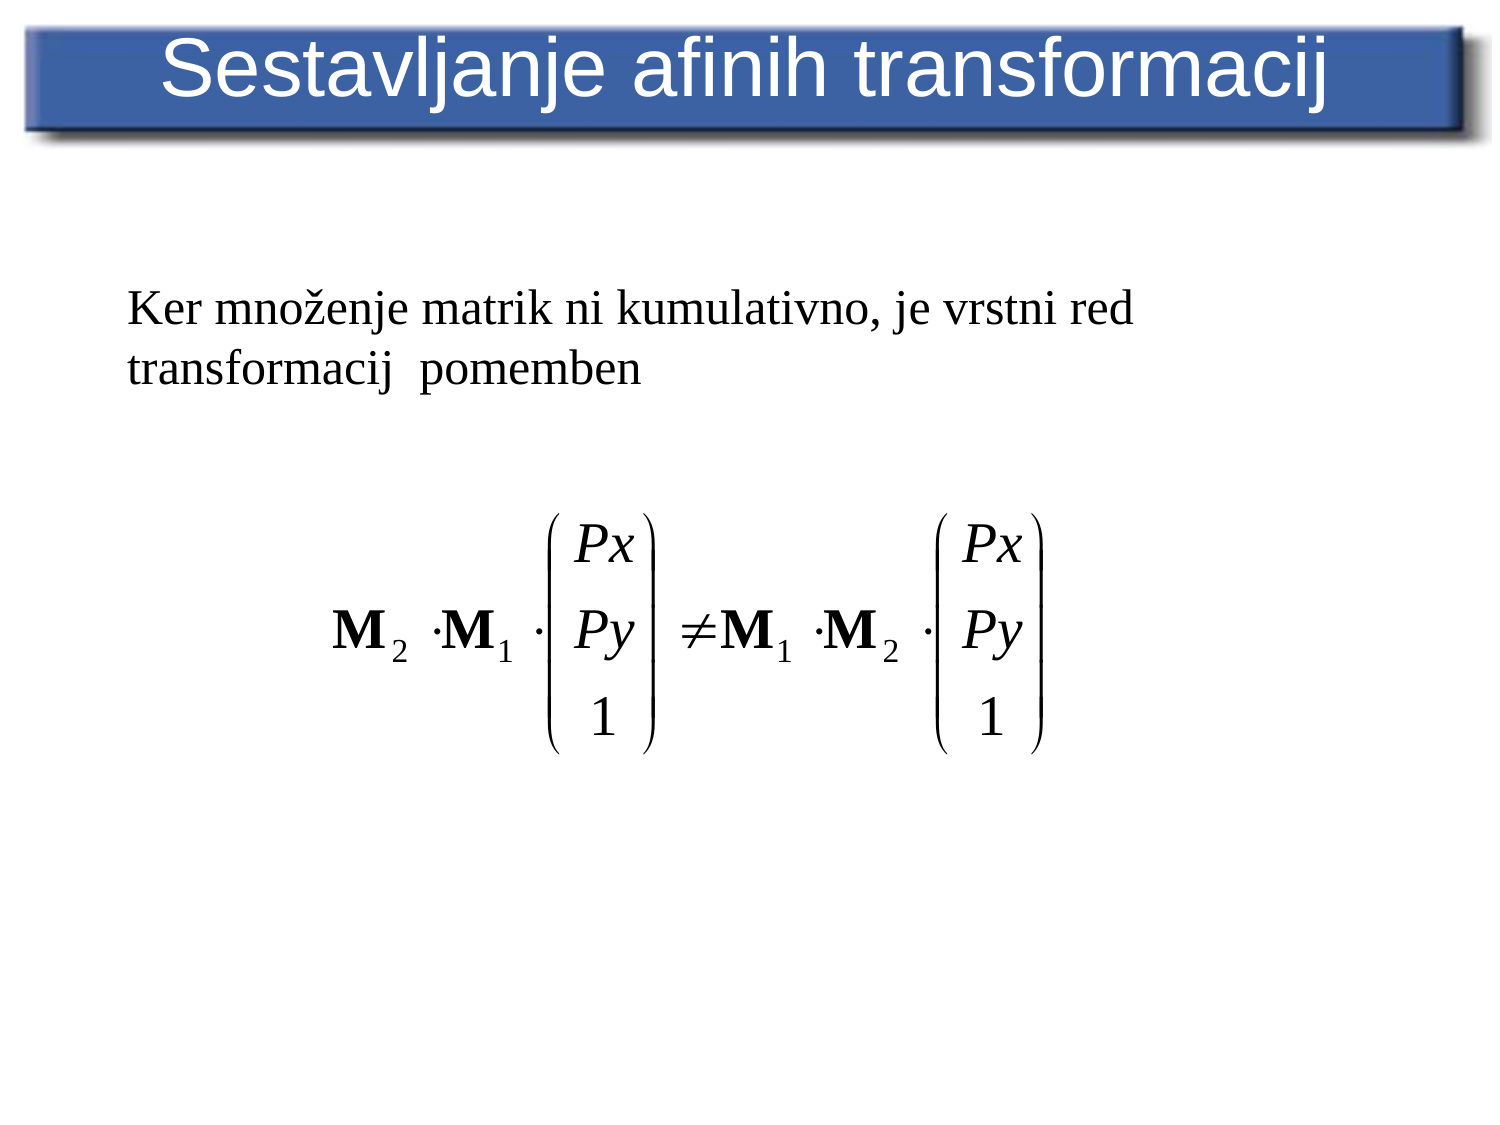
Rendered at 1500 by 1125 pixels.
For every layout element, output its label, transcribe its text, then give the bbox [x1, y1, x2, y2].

text_box Sestavljanje afinih transformacij [107, 19, 1383, 121]
picture [23, 23, 1492, 151]
chart [324, 500, 1059, 769]
text_box Ker množenje matrik ni kumulativno, je vrstni red transformacij pomemben [112, 267, 1376, 403]
